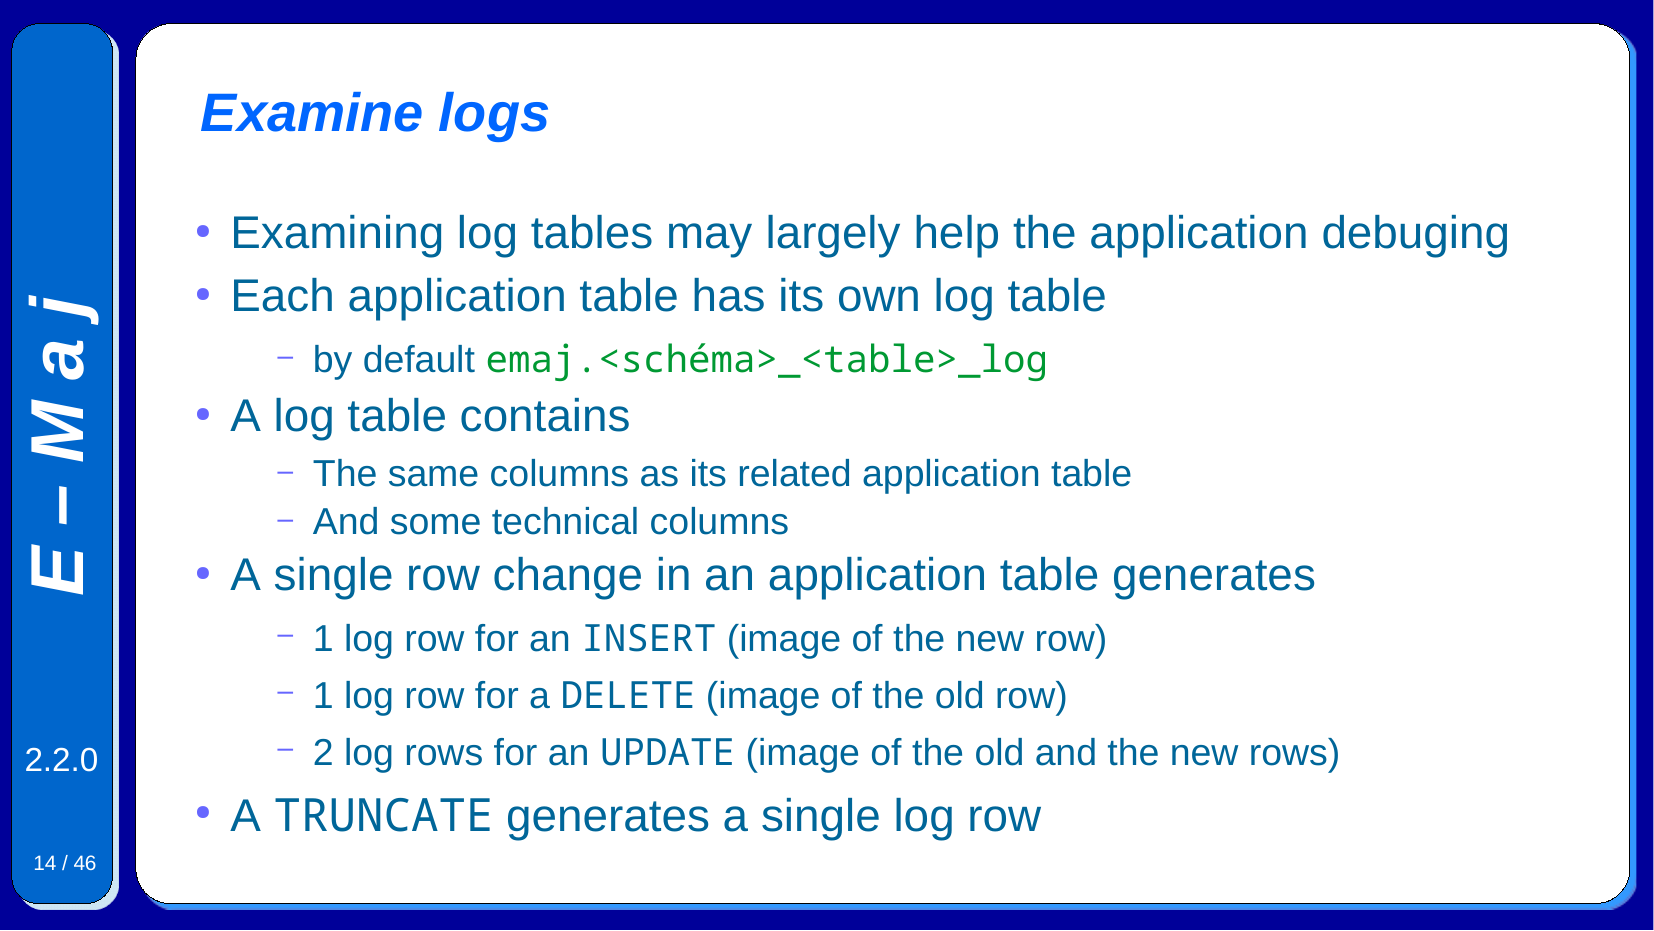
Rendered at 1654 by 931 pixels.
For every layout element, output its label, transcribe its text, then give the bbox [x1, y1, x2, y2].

list Examining log tables may largely help the application debuging Each application table has its own log table by default emaj.<schéma>_<table>_log A log table contains The same columns as its related application table And some technical columns A single row change in an application table generates 1 log row for an INSERT (image of the new row) 1 log row for a DELETE (image of the old row) 2 log rows for an UPDATE (image of the old and the new rows) A TRUNCATE generates a single log row [177, 206, 1587, 867]
title Examine logs [200, 34, 1575, 191]
